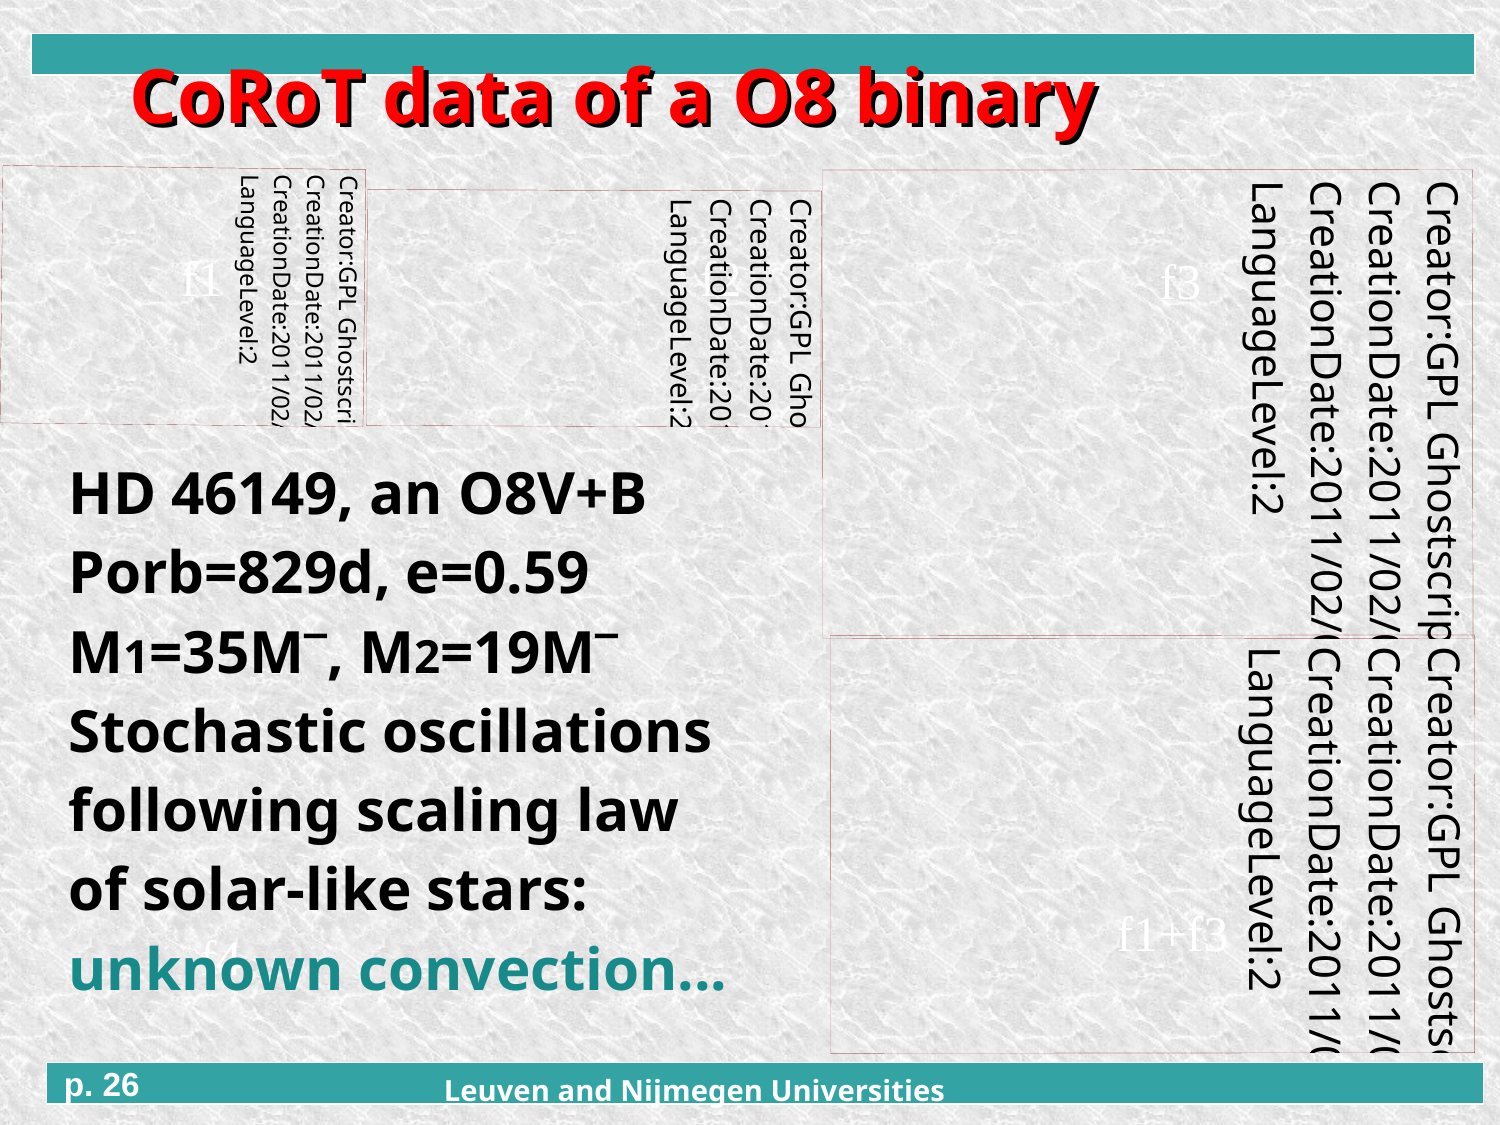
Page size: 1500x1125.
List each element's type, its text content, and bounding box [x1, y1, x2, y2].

picture [0, 0, 1500, 1125]
text_box HD 46149, an O8V+B Porb=829d, e=0.59 M1=35M¯, M2=19M¯ Stochastic oscillations following scaling law of solar-like stars: unknown convection... [68, 452, 785, 1040]
title CoRoT data of a O8 binary [71, 0, 1422, 188]
